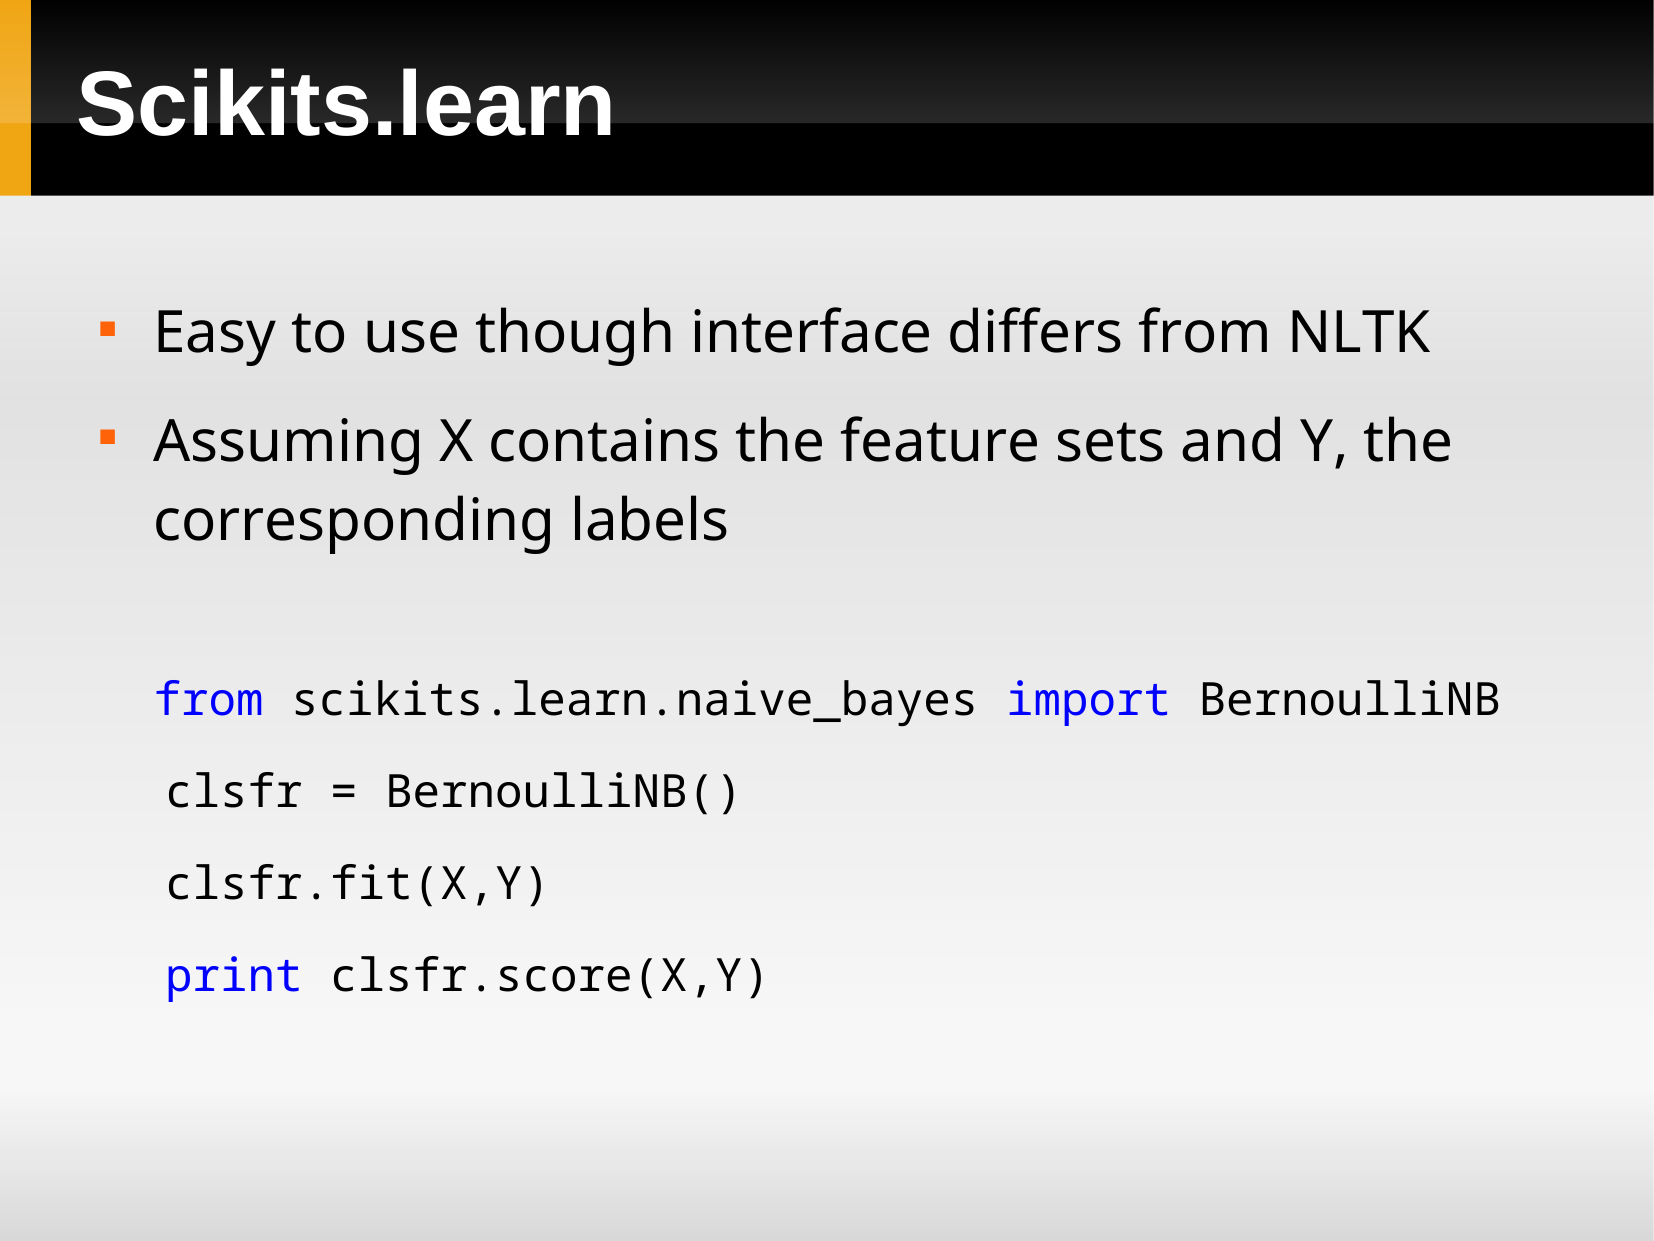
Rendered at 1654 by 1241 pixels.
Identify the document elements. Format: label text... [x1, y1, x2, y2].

picture [0, 0, 1654, 1241]
title Scikits.learn [76, 0, 1565, 208]
list Easy to use though interface differs from NLTK Assuming X contains the feature sets and Y, the corresponding labels from scikits.learn.naive_bayes import BernoulliNB clsfr = BernoulliNB() clsfr.fit(X,Y) print clsfr.score(X,Y) [82, 290, 1571, 1094]
